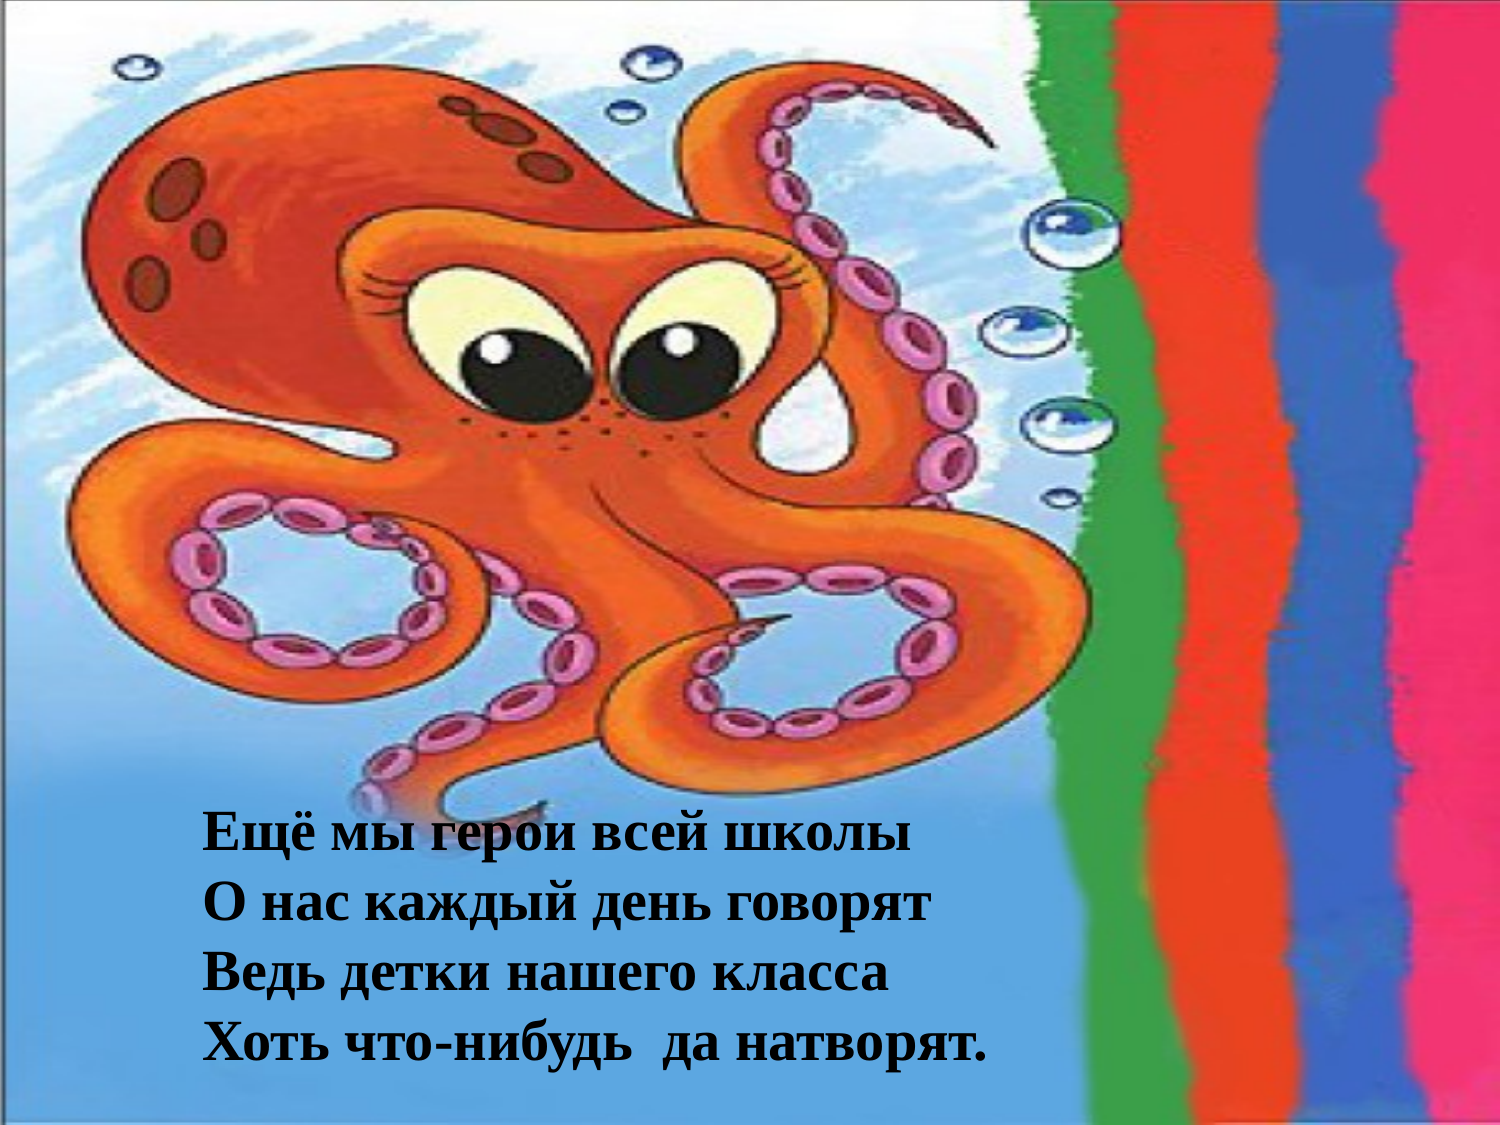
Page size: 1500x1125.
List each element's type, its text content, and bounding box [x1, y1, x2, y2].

text_box Ещё мы герои всей школы О нас каждый день говорят Ведь детки нашего класса Хоть что-нибудь да натворят. [187, 785, 1454, 1080]
picture [0, 0, 1500, 1125]
